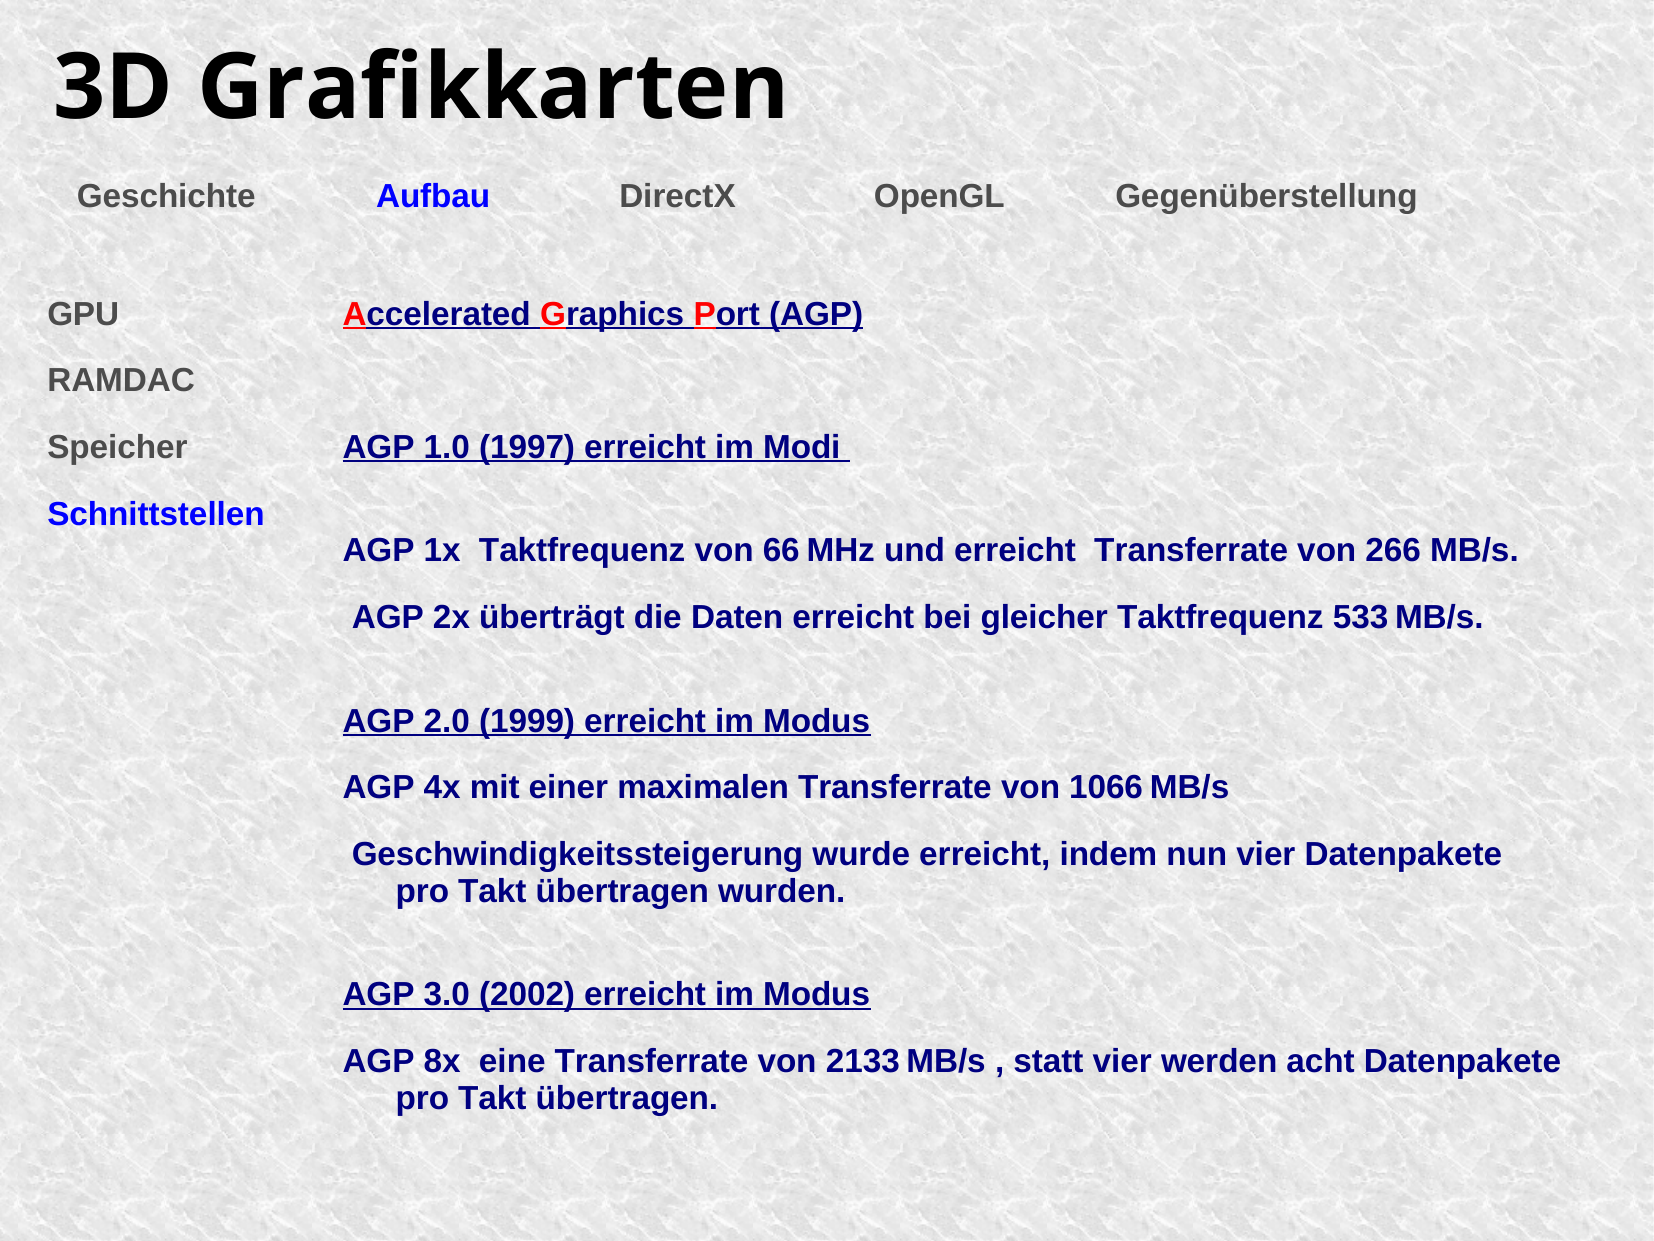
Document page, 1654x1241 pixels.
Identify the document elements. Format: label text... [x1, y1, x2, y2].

list Accelerated Graphics Port (AGP) AGP 1.0 (1997) erreicht im Modi AGP 1x Taktfrequenz von 66 MHz und erreicht Transferrate von 266 MB/s. AGP 2x überträgt die Daten erreicht bei gleicher Taktfrequenz 533 MB/s. AGP 2.0 (1999) erreicht im Modus AGP 4x mit einer maximalen Transferrate von 1066 MB/s Geschwindigkeitssteigerung wurde erreicht, indem nun vier Datenpakete pro Takt übertragen wurden. AGP 3.0 (2002) erreicht im Modus AGP 8x eine Transferrate von 2133 MB/s , statt vier werden acht Datenpakete pro Takt übertragen. [324, 295, 1565, 1152]
title 3D Grafikkarten [53, 18, 1506, 148]
list Geschichte Aufbau DirectX OpenGL Gegenüberstellung [59, 177, 1536, 266]
picture [0, 0, 1654, 1241]
list GPU RAMDAC Speicher Schnittstellen [29, 295, 324, 975]
